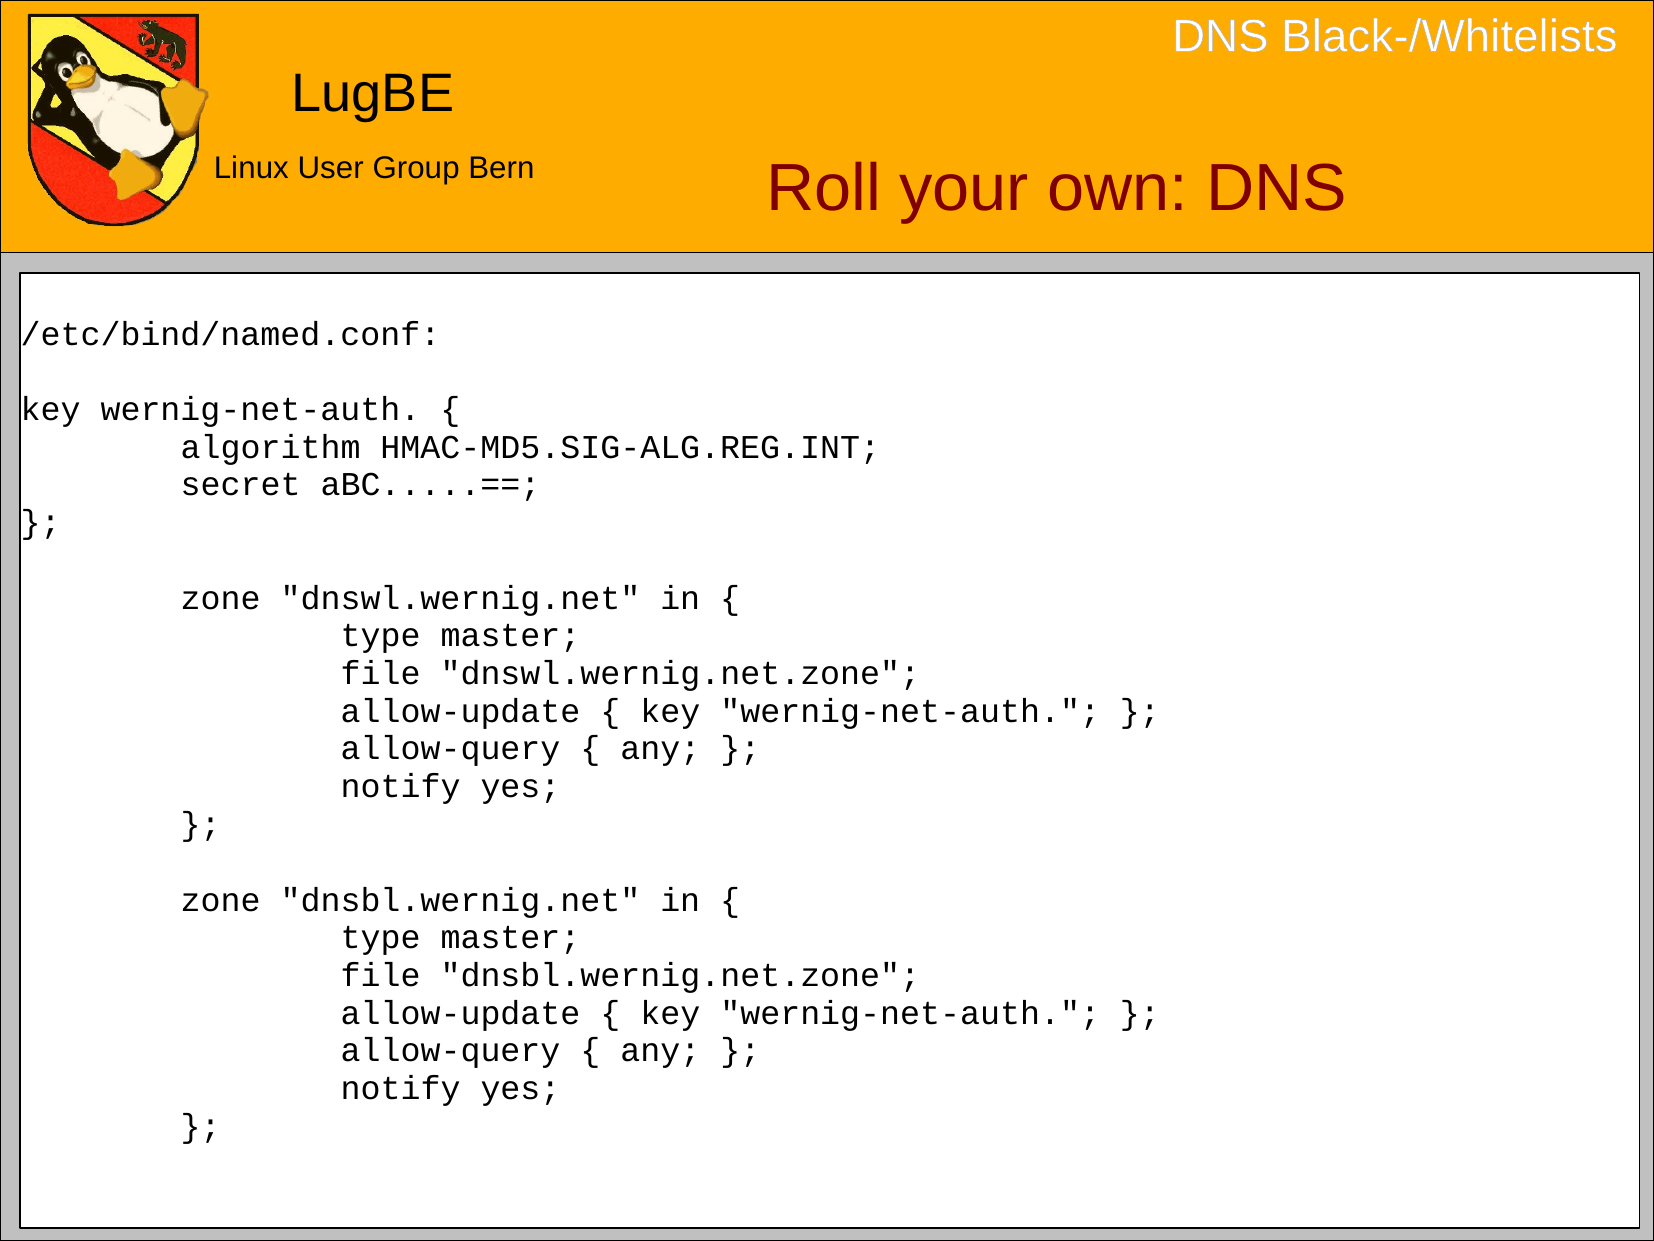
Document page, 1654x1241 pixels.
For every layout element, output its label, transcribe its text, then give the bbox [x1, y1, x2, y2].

text_box /etc/bind/named.conf: key wernig-net-auth. { algorithm HMAC-MD5.SIG-ALG.REG.INT; secret aBC.....==; }; zone "dnswl.wernig.net" in { type master; file "dnswl.wernig.net.zone"; allow-update { key "wernig-net-auth."; }; allow-query { any; }; notify yes; }; zone "dnsbl.wernig.net" in { type master; file "dnsbl.wernig.net.zone"; allow-update { key "wernig-net-auth."; }; allow-query { any; }; notify yes; }; [19, 272, 1640, 1229]
text_box Roll your own: DNS [766, 150, 1408, 225]
